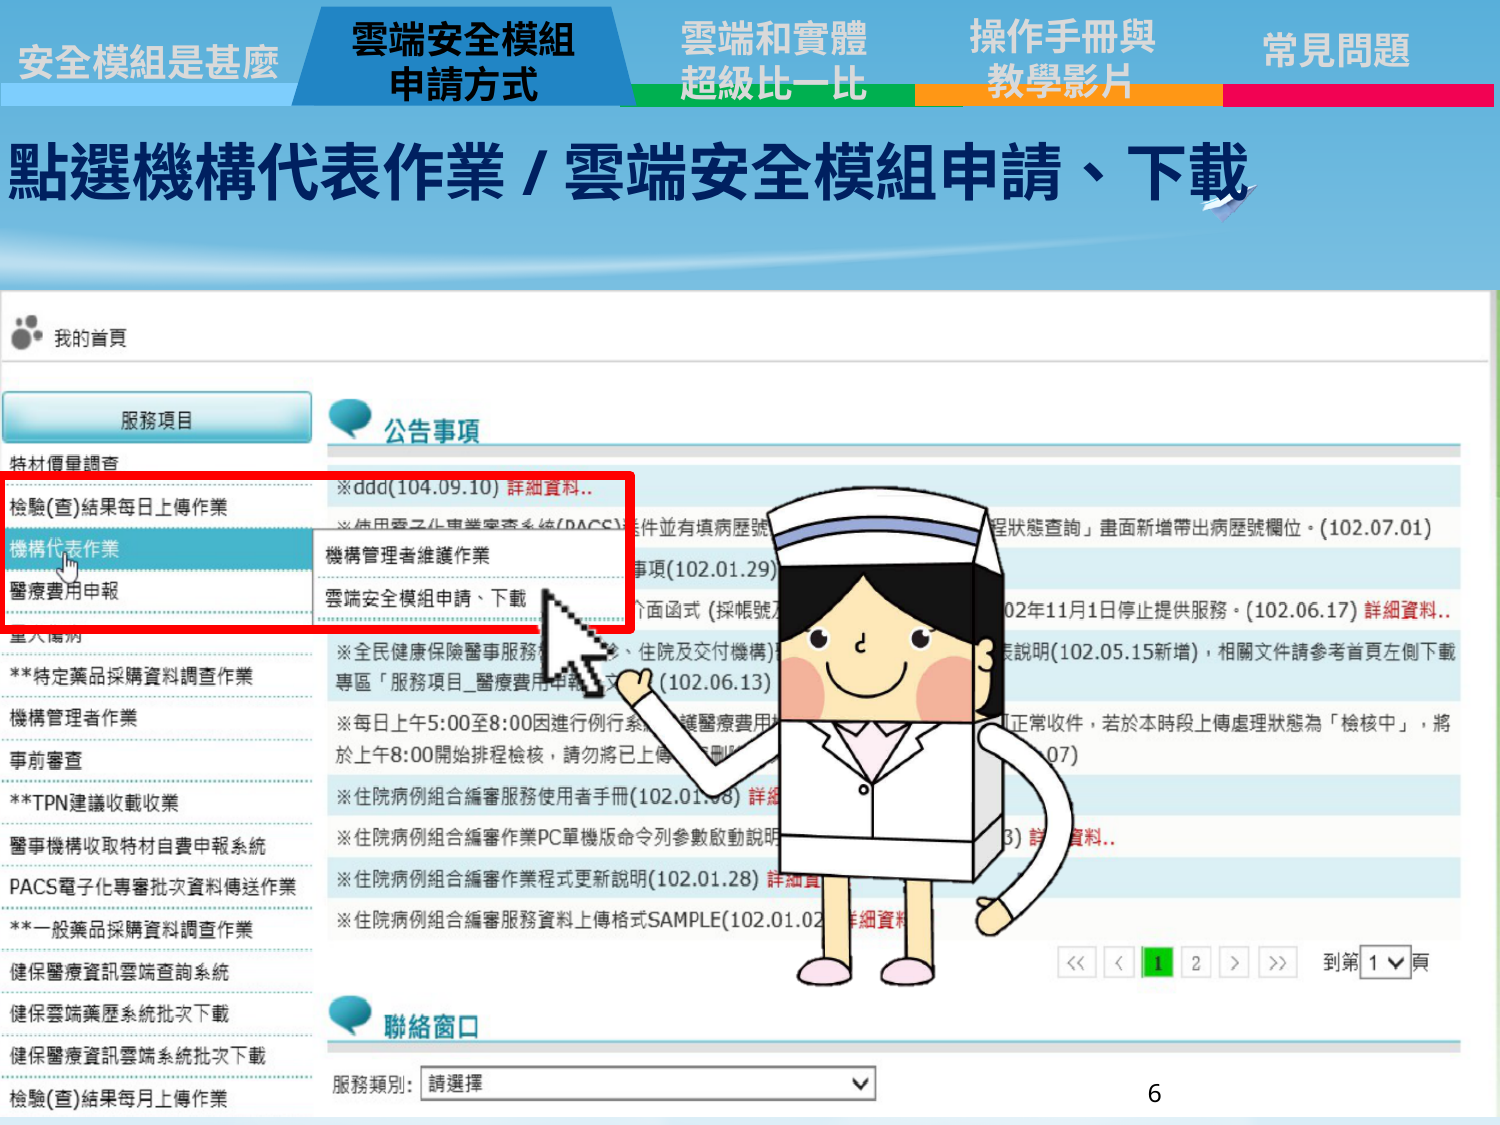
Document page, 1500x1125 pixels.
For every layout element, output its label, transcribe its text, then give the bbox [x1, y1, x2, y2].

text_box 點選機構代表作業/雲端安全模組申請、下載 [0, 125, 1423, 215]
text_box 6 [1132, 1070, 1483, 1124]
picture [0, 290, 1500, 1117]
